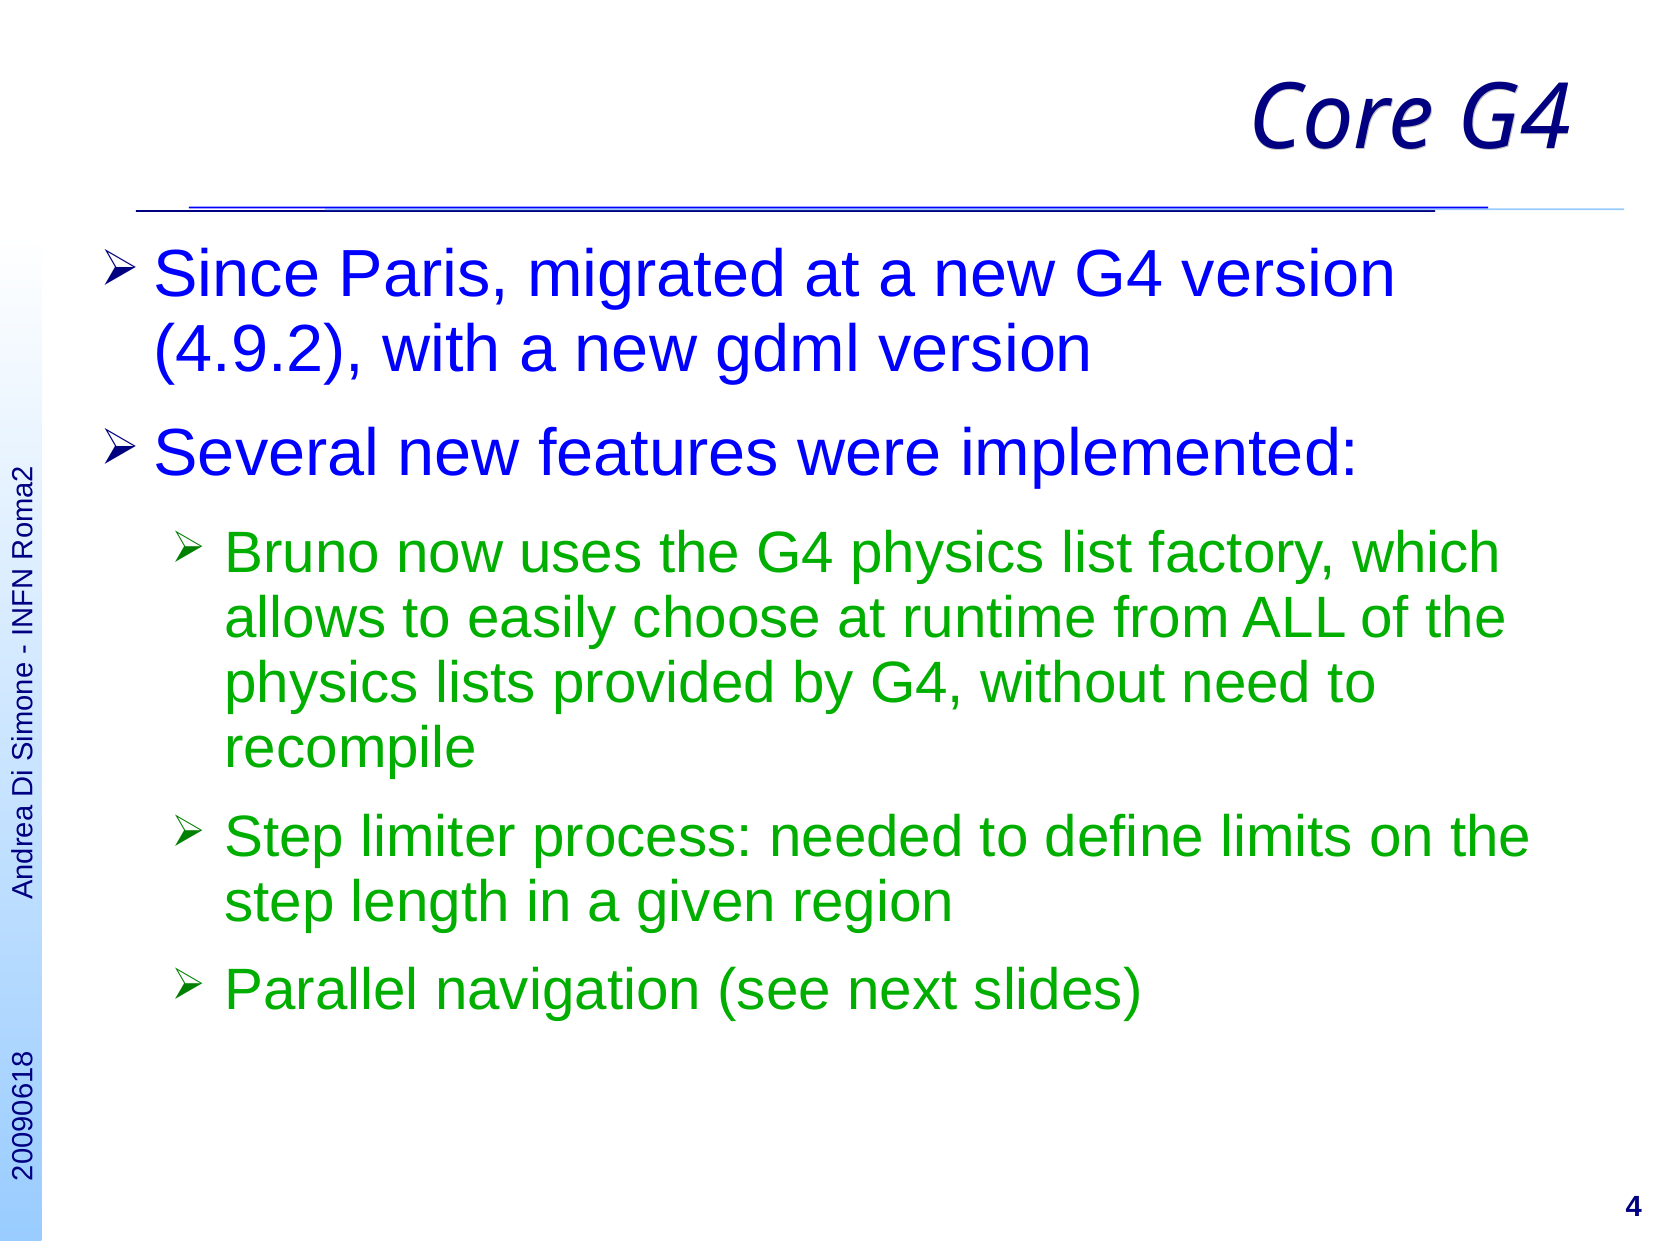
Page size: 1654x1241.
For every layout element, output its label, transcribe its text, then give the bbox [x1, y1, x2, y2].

list Since Paris, migrated at a new G4 version (4.9.2), with a new gdml version Several new features were implemented: Bruno now uses the G4 physics list factory, which allows to easily choose at runtime from ALL of the physics lists provided by G4, without need to recompile Step limiter process: needed to define limits on the step length in a given region Parallel navigation (see next slides) [82, 236, 1571, 1055]
title Core G4 [82, 56, 1571, 170]
